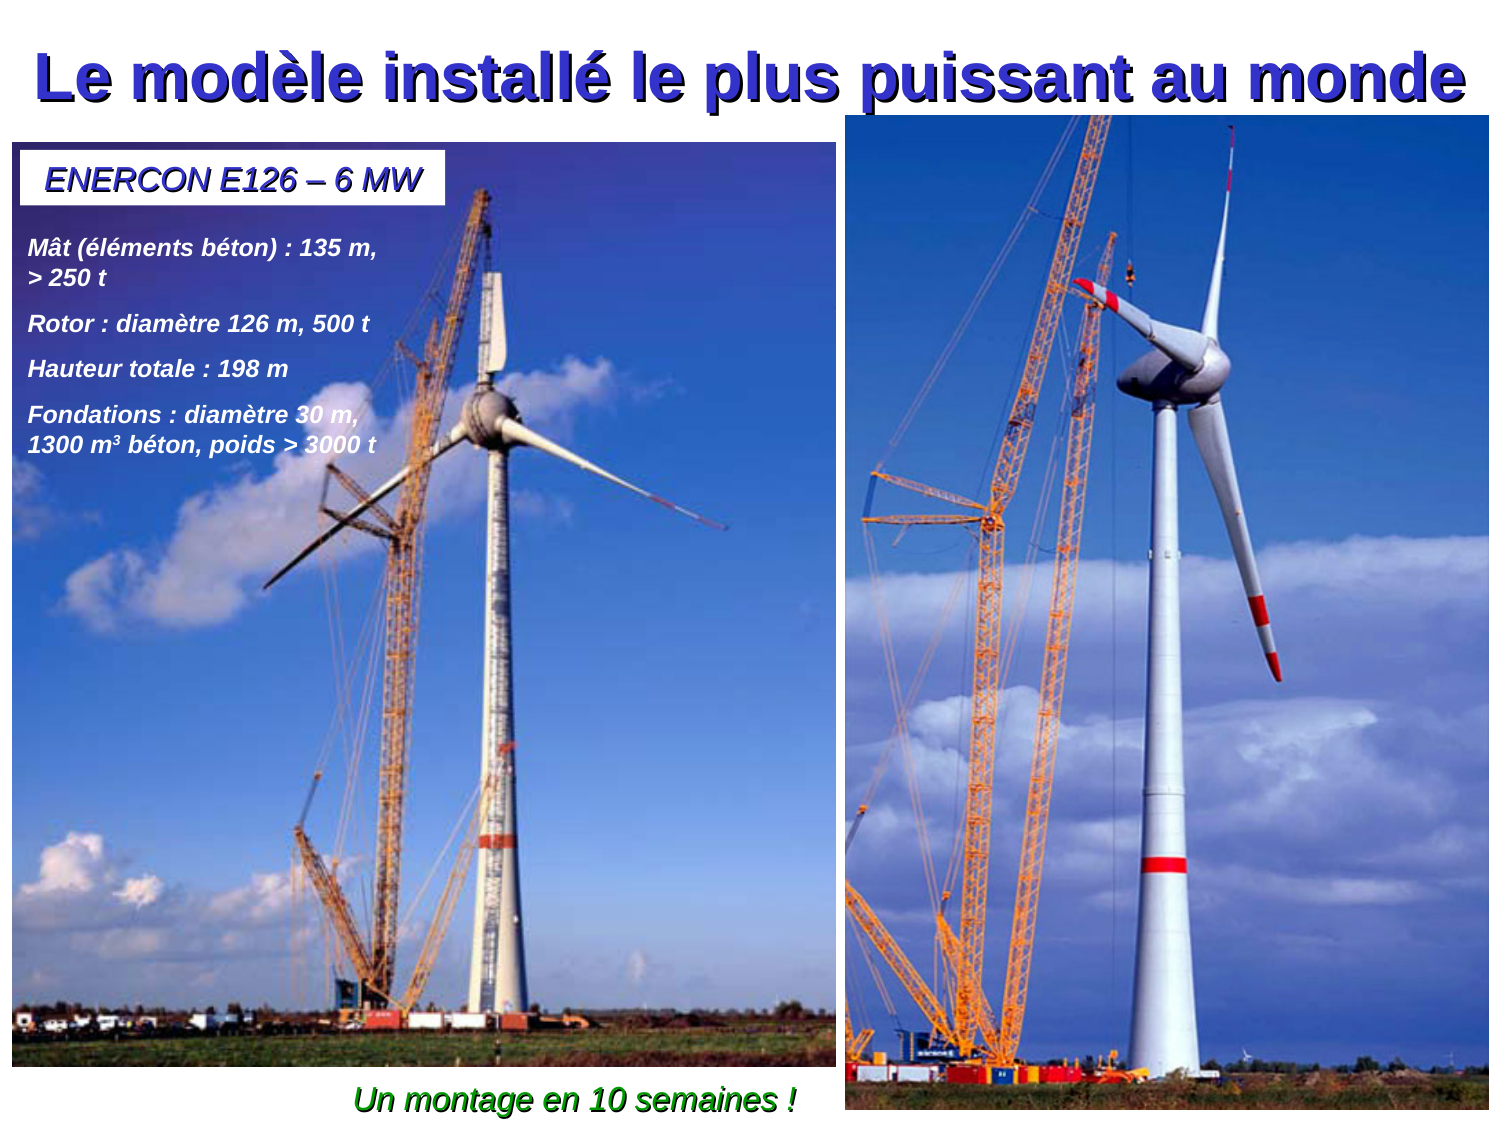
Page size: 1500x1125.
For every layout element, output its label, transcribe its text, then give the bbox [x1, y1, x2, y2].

text_box ENERCON E126 – 6 MW [20, 149, 446, 206]
text_box Un montage en 10 semaines ! [312, 1069, 837, 1125]
text_box Mât (éléments béton) : 135 m, > 250 t Rotor : diamètre 126 m, 500 t Hauteur totale : 198 m Fondations : diamètre 30 m, 1300 m3 béton, poids > 3000 t [12, 224, 401, 467]
picture [12, 142, 836, 1067]
picture [845, 115, 1489, 1110]
text_box Le modèle installé le plus puissant au monde [0, 24, 1500, 121]
